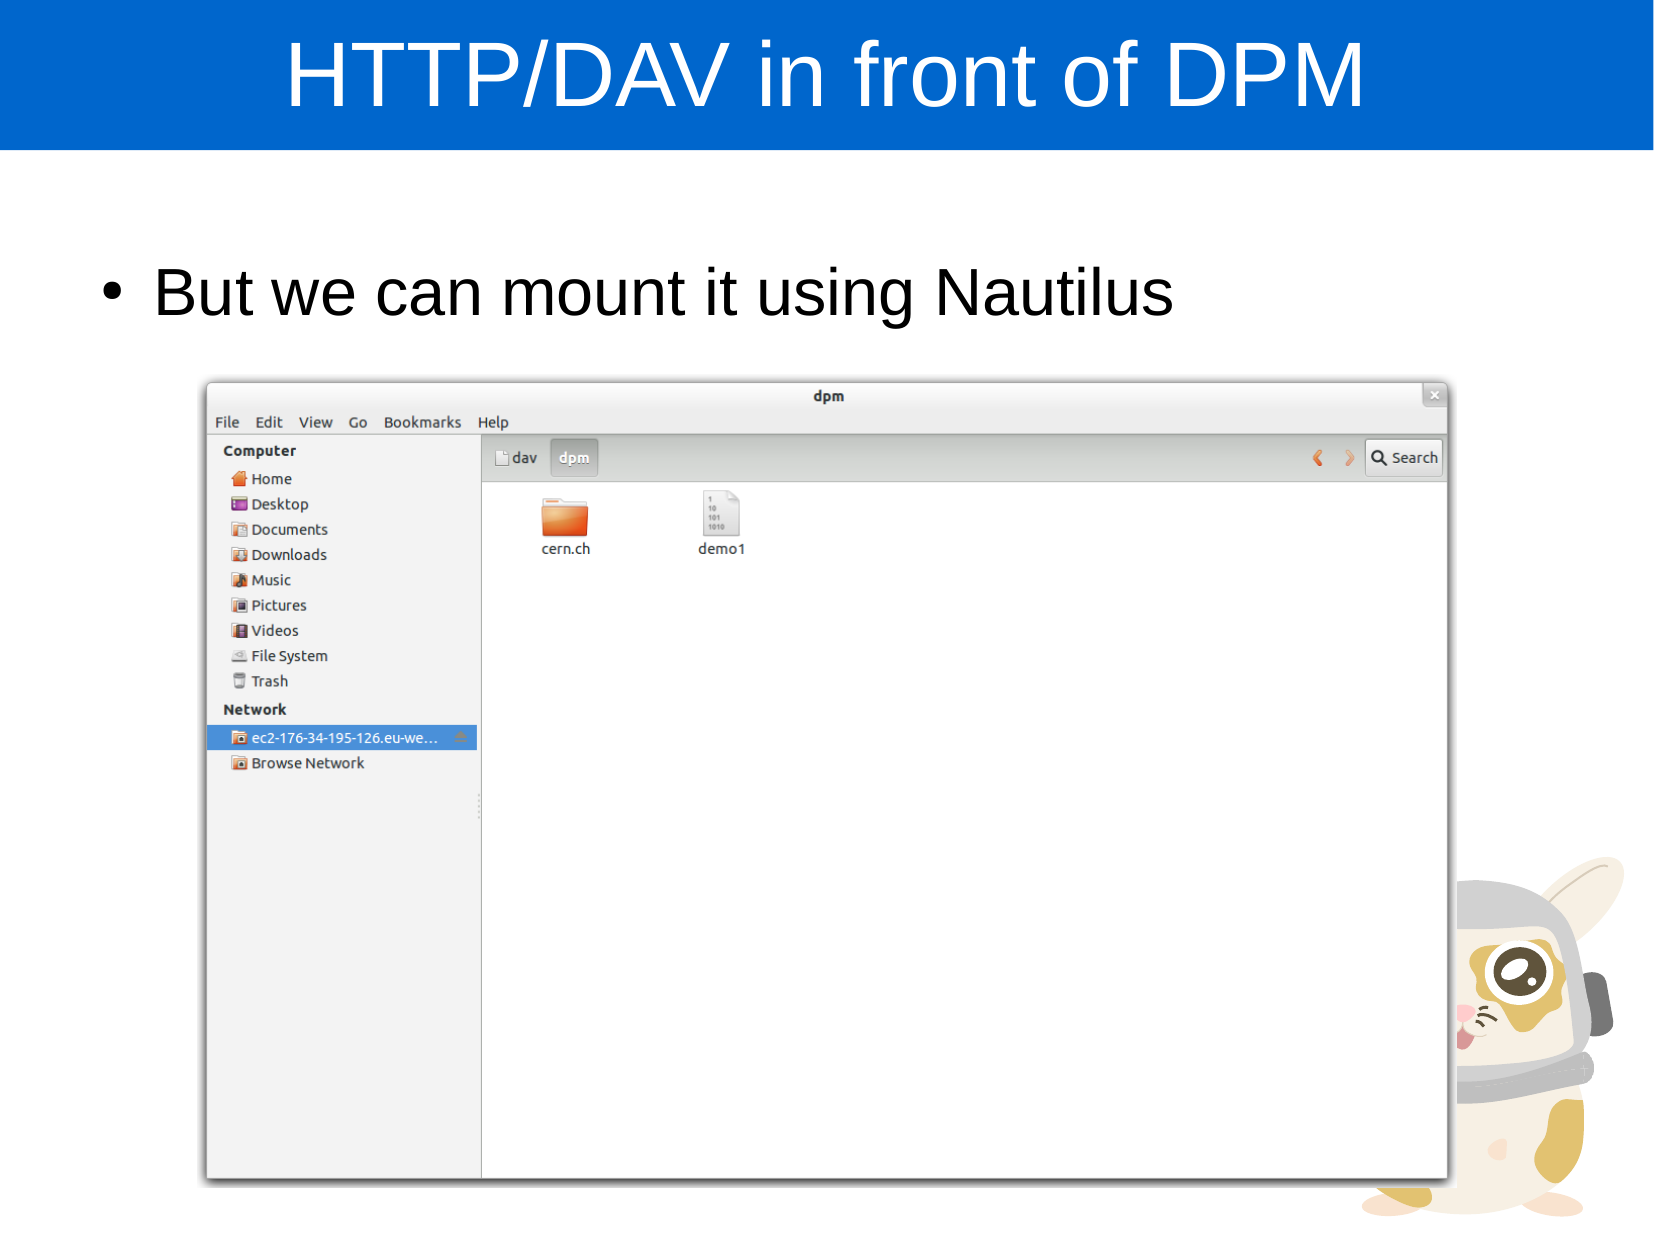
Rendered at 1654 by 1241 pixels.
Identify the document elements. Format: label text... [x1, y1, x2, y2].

title HTTP/DAV in front of DPM [0, 0, 1654, 151]
list But we can mount it using Nautilus [82, 254, 1538, 975]
picture [197, 374, 1457, 1188]
